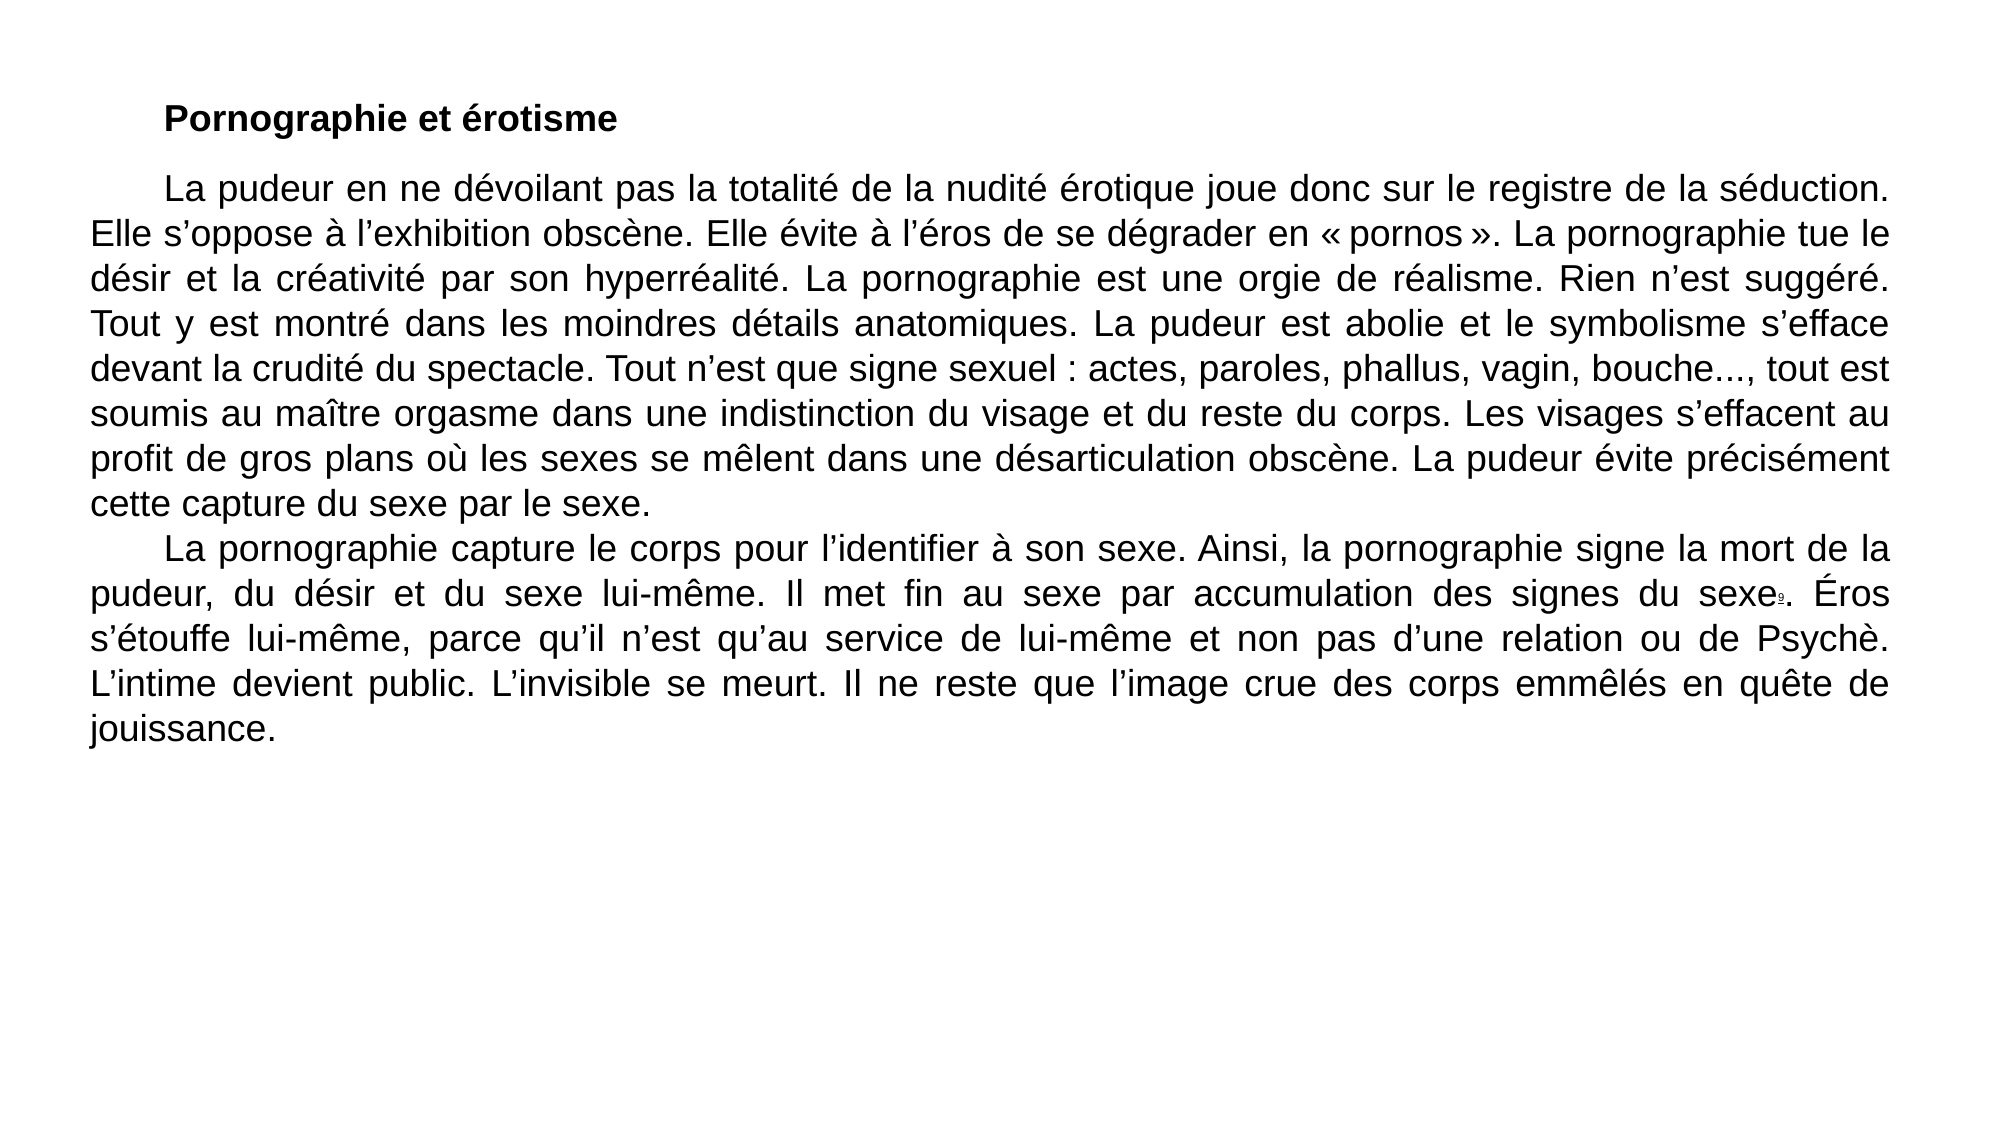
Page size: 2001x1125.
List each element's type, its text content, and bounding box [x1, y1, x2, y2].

text_box Pornographie et érotisme La pudeur en ne dévoilant pas la totalité de la nudité érotique joue donc sur le registre de la séduction. Elle s’oppose à l’exhibition obscène. Elle évite à l’éros de se dégrader en « pornos ». La pornographie tue le désir et la créativité par son hyperréalité. La pornographie est une orgie de réalisme. Rien n’est suggéré. Tout y est montré dans les moindres détails anatomiques. La pudeur est abolie et le symbolisme s’efface devant la crudité du spectacle. Tout n’est que signe sexuel : actes, paroles, phallus, vagin, bouche..., tout est soumis au maître orgasme dans une indistinction du visage et du reste du corps. Les visages s’effacent au profit de gros plans où les sexes se mêlent dans une désarticulation obscène. La pudeur évite précisément cette capture du sexe par le sexe. La pornographie capture le corps pour l’identifier à son sexe. Ainsi, la pornographie signe la mort de la pudeur, du désir et du sexe lui-même. Il met fin au sexe par accumulation des signes du sexe9. Éros s’étouffe lui-même, parce qu’il n’est qu’au service de lui-même et non pas d’une relation ou de Psychè. L’intime devient public. L’invisible se meurt. Il ne reste que l’image crue des corps emmêlés en quête de jouissance. [75, 99, 1906, 810]
